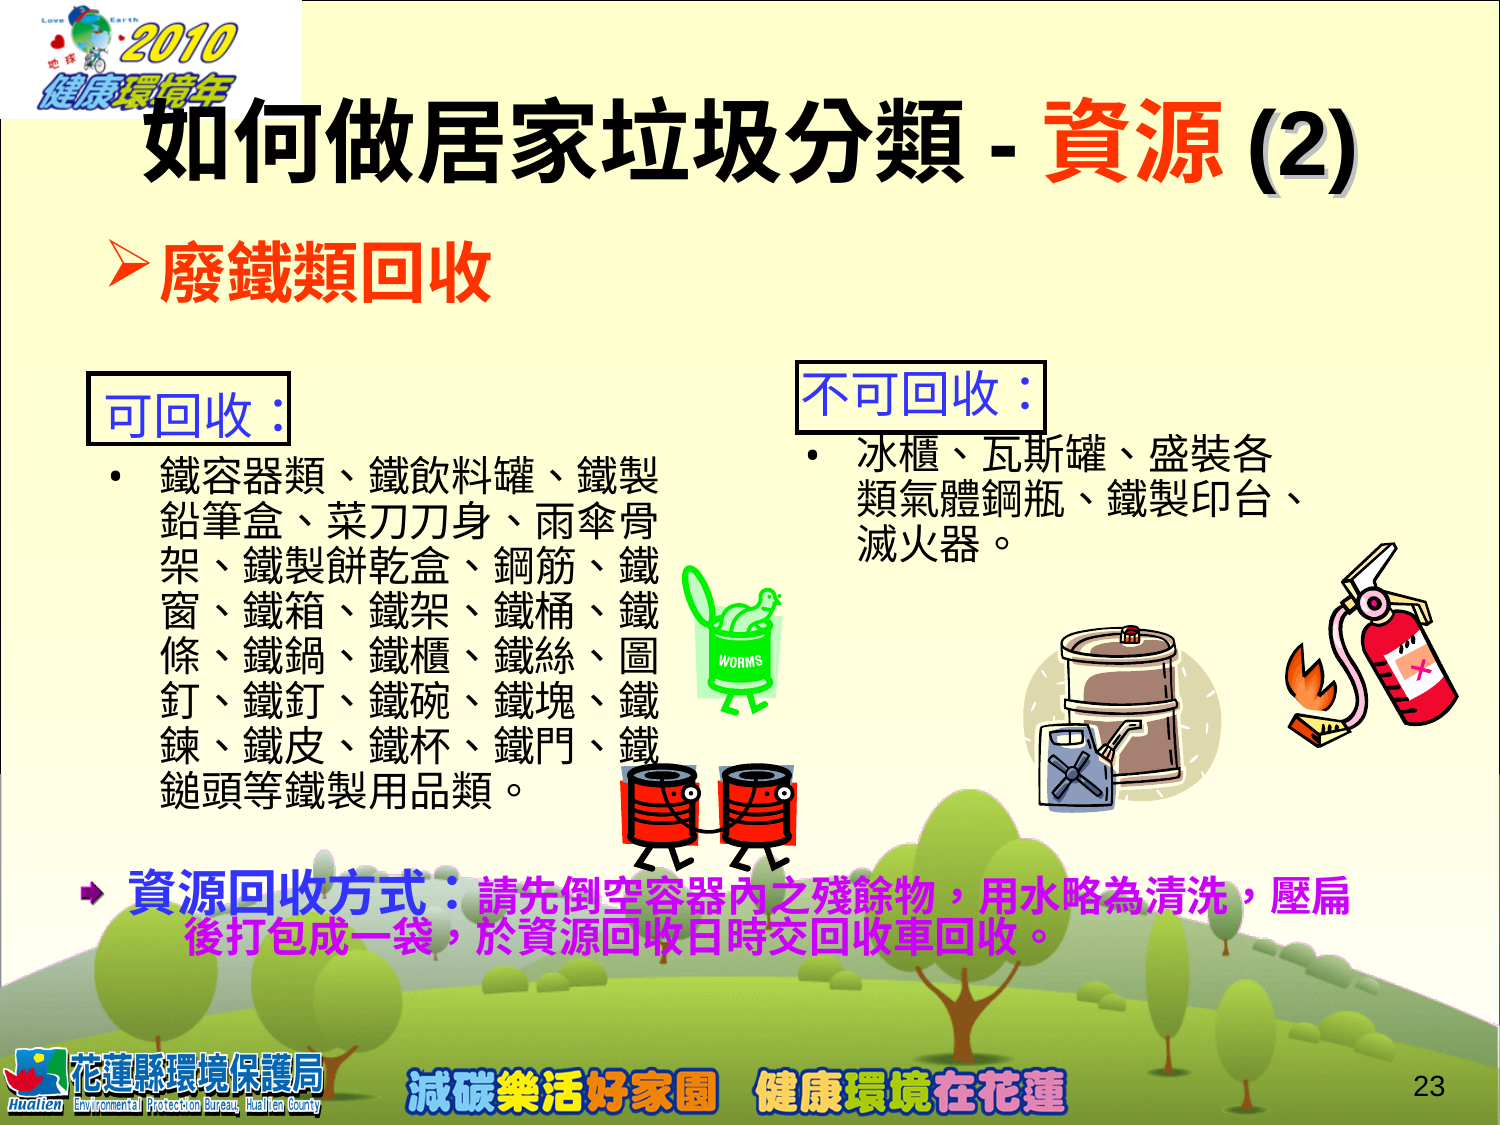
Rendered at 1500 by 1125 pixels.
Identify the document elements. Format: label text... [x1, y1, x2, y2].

picture [679, 562, 783, 716]
picture [1281, 538, 1463, 752]
title 如何做居家垃圾分類-資源(2) [75, 45, 1426, 233]
picture [0, 0, 302, 119]
text_box [88, 373, 290, 445]
text_box 資源回收方式：請先倒空容器內之殘餘物，用水略為清洗，壓扁後打包成一袋，於資源回收日時交回收車回收。 [112, 865, 1377, 1047]
list 廢鐵類回收 可回收： 鐵容器類、鐵飲料罐、鐵製鉛筆盒、菜刀刀身、雨傘骨架、鐵製餅乾盒、鋼筋、鐵窗、鐵箱、鐵架、鐵桶、鐵條、鐵鍋、鐵櫃、鐵絲、圖釘、鐵釘、鐵碗、鐵塊、鐵鍊、鐵皮、鐵杯、鐵門、鐵鎚頭等鐵製用品類。 [88, 231, 703, 869]
text_box 不可回收： 冰櫃、瓦斯罐、盛裝各類氣體鋼瓶、鐵製印台、滅火器。 [785, 361, 1306, 681]
picture [0, 621, 1500, 1125]
text_box [797, 361, 1046, 433]
